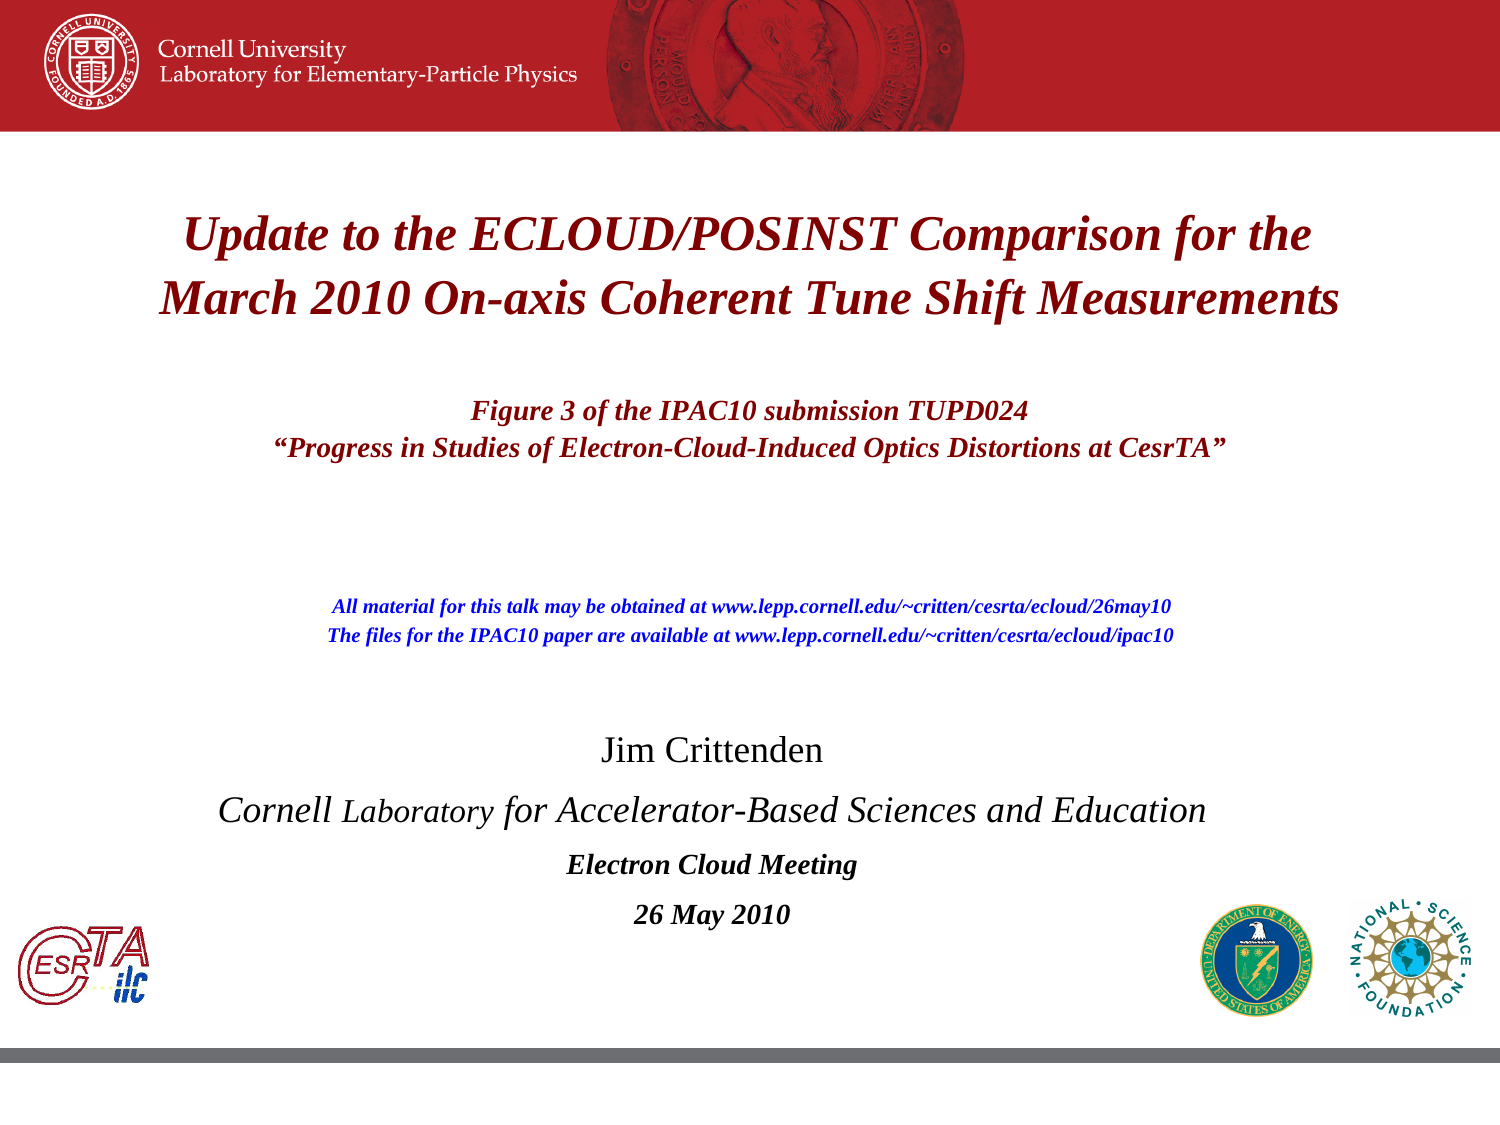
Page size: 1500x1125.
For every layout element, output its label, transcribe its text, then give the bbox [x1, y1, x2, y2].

text_box All material for this talk may be obtained at www.lepp.cornell.edu/~critten/cesrta/ecloud/26may10 The files for the IPAC10 paper are available at www.lepp.cornell.edu/~critten/cesrta/ecloud/ipac10 [105, 570, 1396, 646]
picture [1350, 899, 1471, 1017]
subtitle Jim Crittenden Cornell Laboratory for Accelerator-Based Sciences and Education Electron Cloud Meeting 26 May 2010 [187, 720, 1238, 983]
title Update to the ECLOUD/POSINST Comparison for the March 2010 On-axis Coherent Tune Shift Measurements Figure 3 of the IPAC10 submission TUPD024 “Progress in Studies of Electron-Cloud-Induced Optics Distortions at CesrTA” [75, 149, 1426, 511]
picture [0, 0, 1500, 132]
picture [1200, 904, 1313, 1017]
picture [8, 899, 151, 1036]
